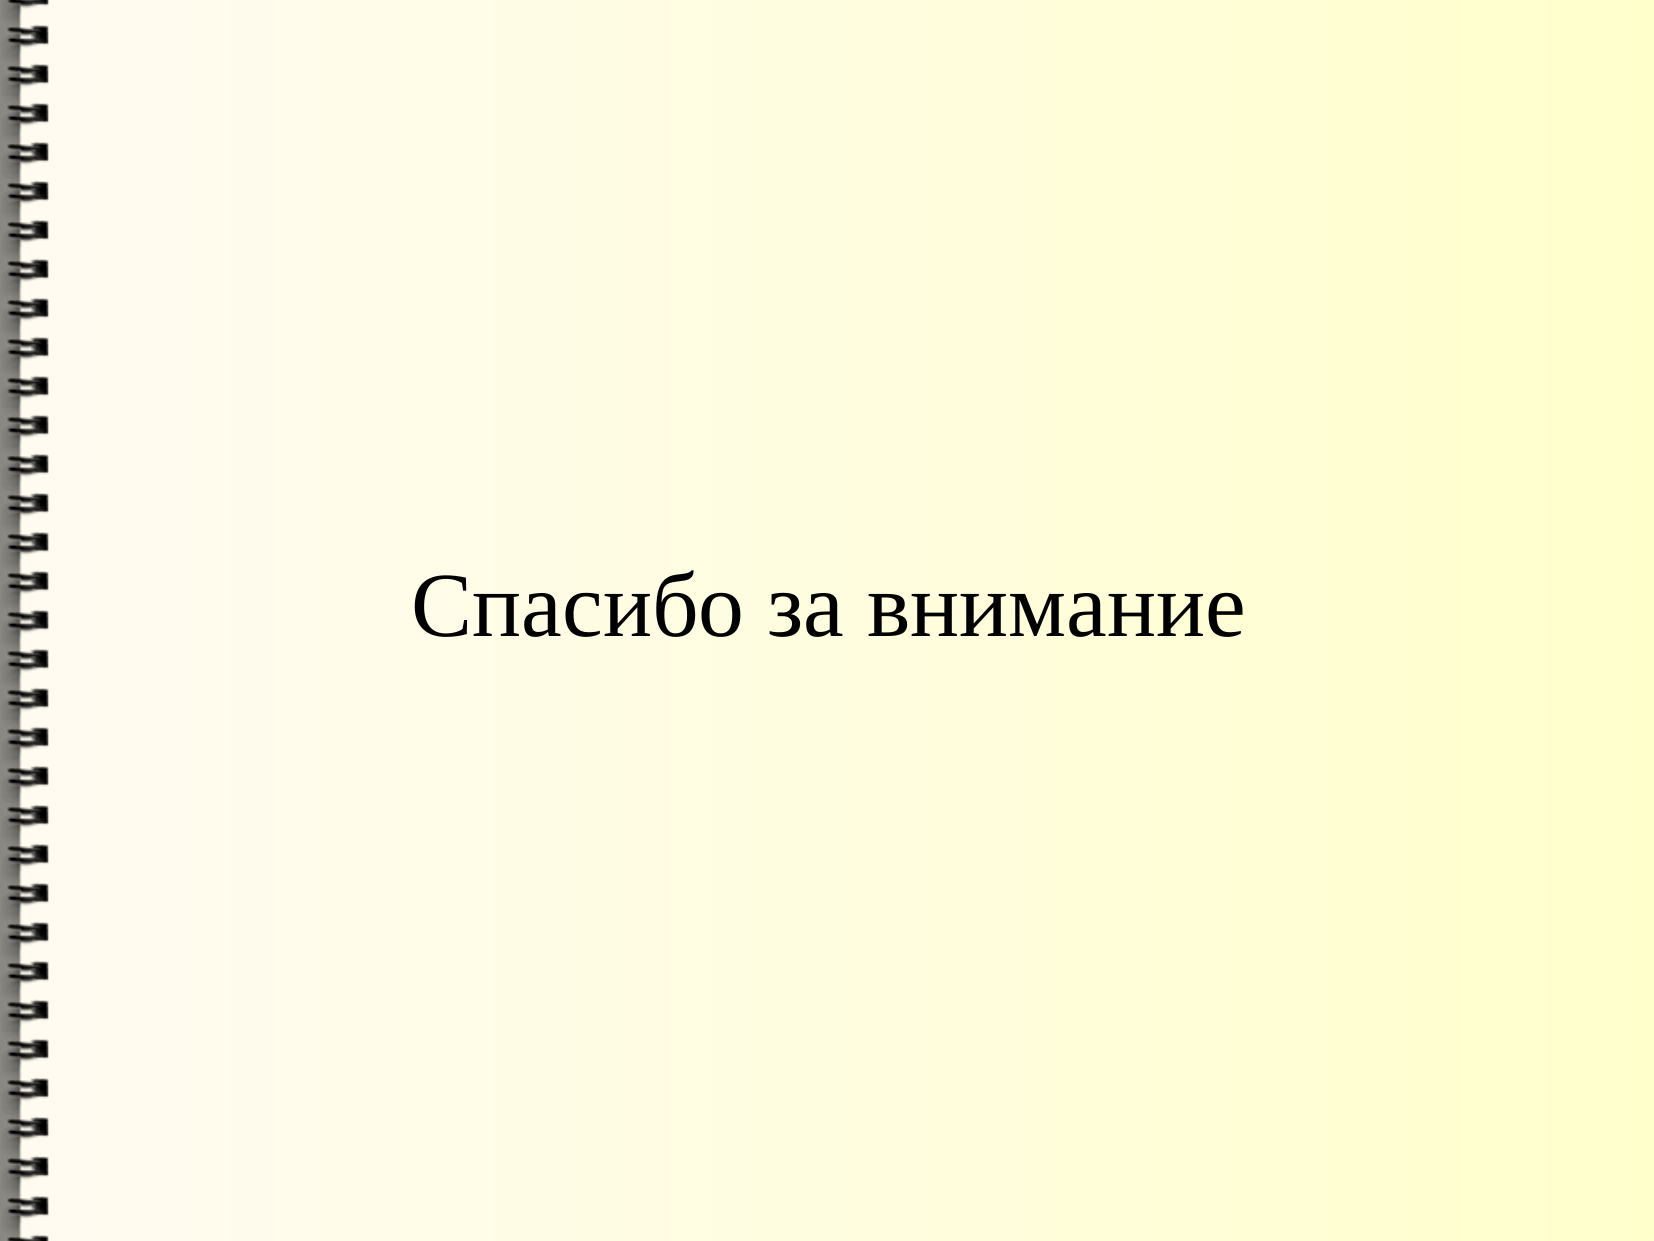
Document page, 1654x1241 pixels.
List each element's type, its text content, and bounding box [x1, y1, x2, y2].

title Спасибо за внимание [123, 501, 1536, 710]
picture [0, 0, 1654, 1241]
